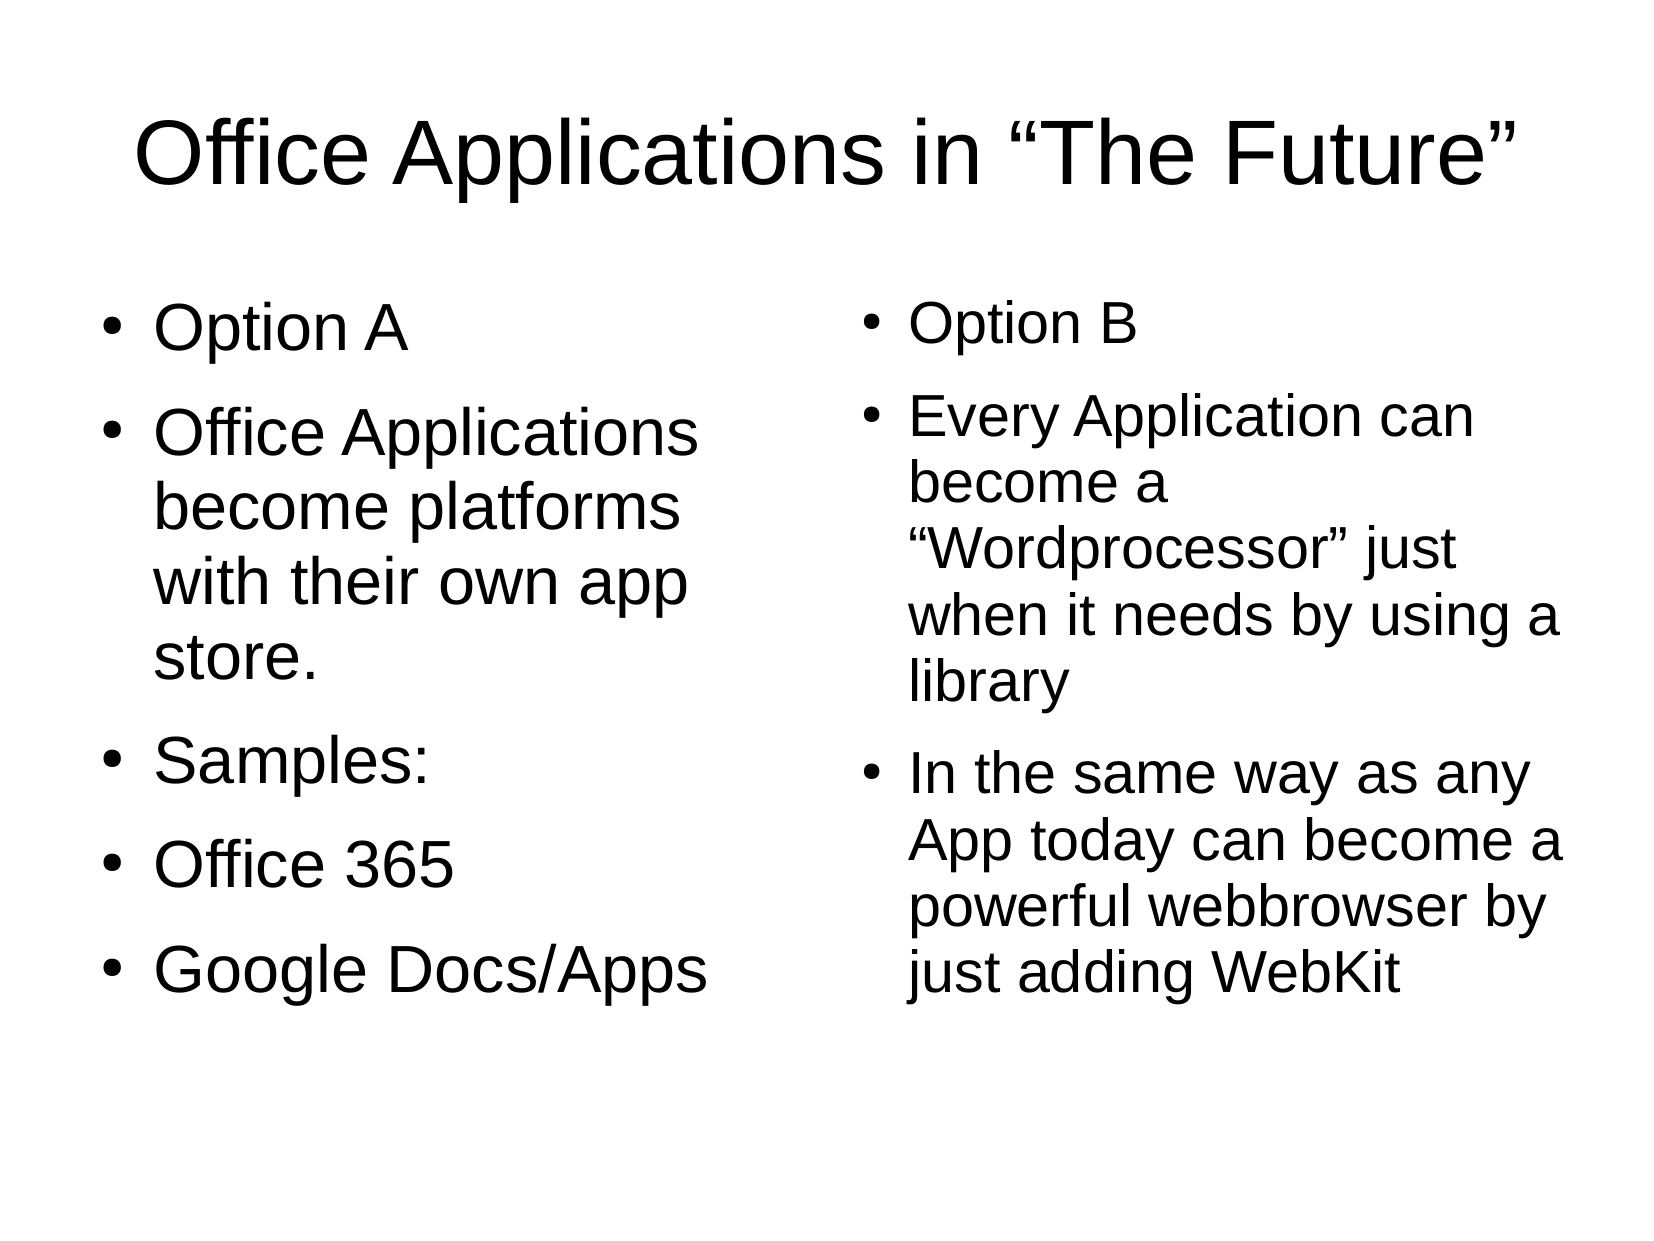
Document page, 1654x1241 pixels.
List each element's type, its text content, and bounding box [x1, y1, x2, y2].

list Option B Every Application can become a “Wordprocessor” just when it needs by using a library In the same way as any App today can become a powerful webbrowser by just adding WebKit [845, 290, 1572, 1010]
list Option A Office Applications become platforms with their own app store. Samples: Office 365 Google Docs/Apps [82, 290, 809, 1010]
title Office Applications in “The Future” [82, 49, 1571, 257]
